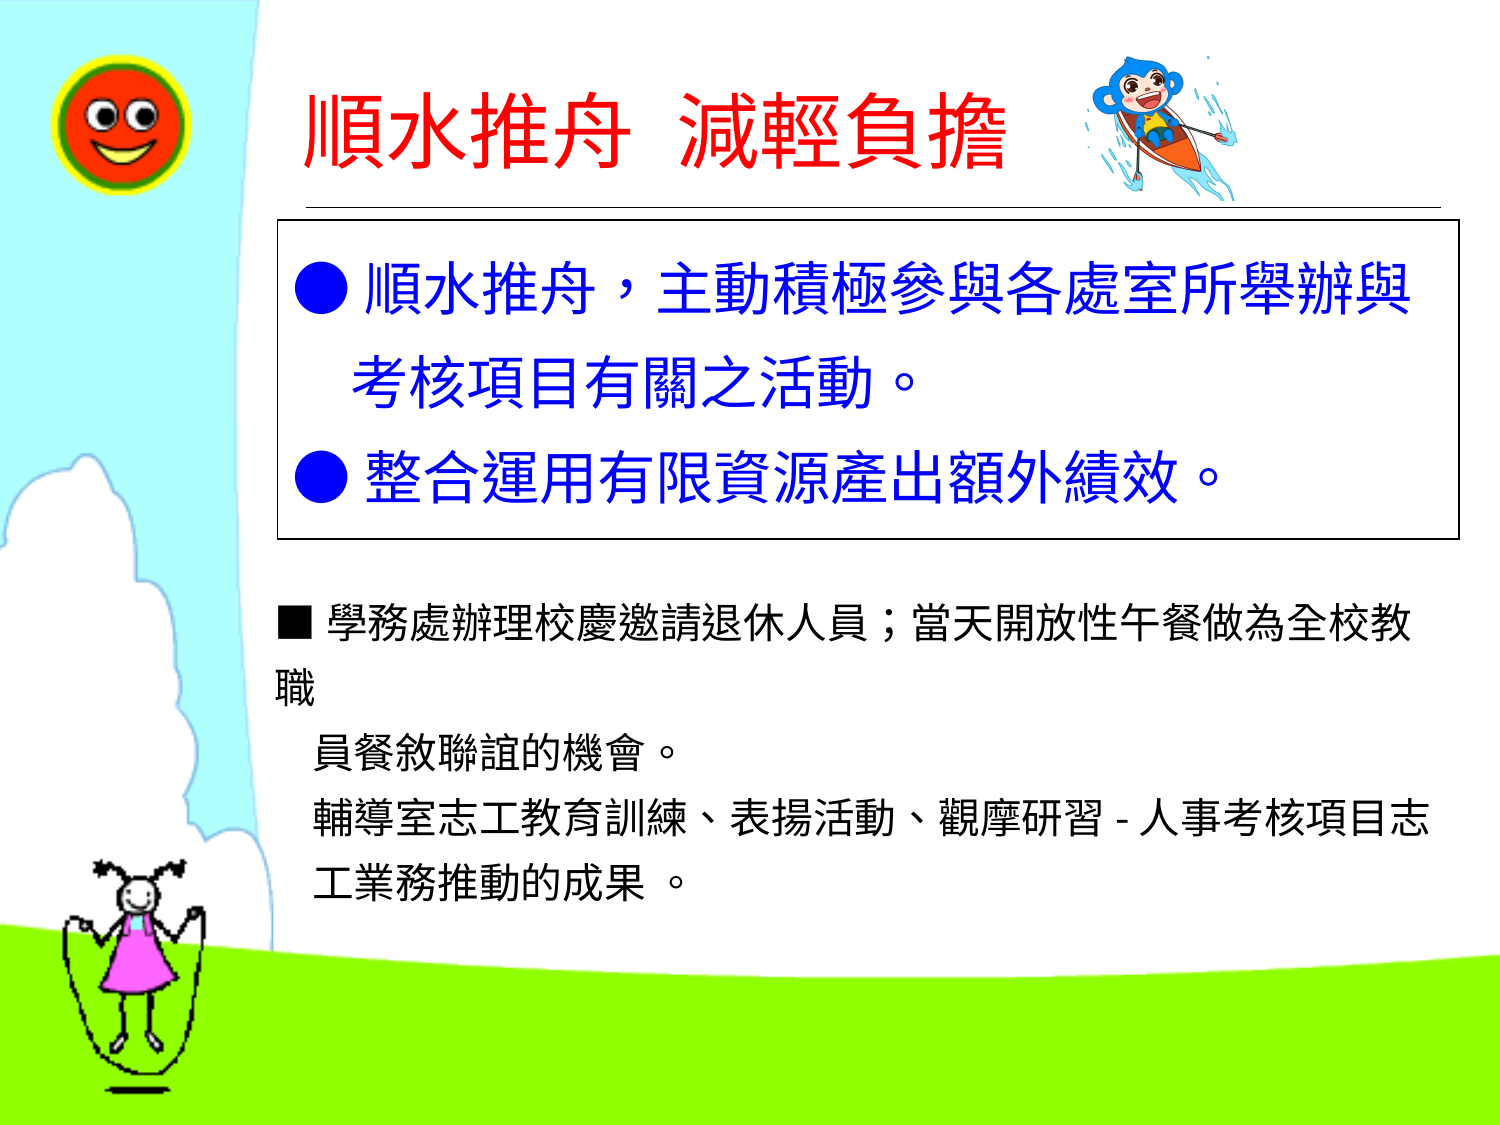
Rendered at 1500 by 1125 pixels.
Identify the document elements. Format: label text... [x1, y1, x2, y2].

text_box ■學務處辦理校慶邀請退休人員；當天開放性午餐做為全校教職 員餐敘聯誼的機會。 輔導室志工教育訓練、表揚活動、觀摩研習-人事考核項目志 工業務推動的成果 。 [259, 574, 1459, 916]
picture [0, 0, 1500, 1125]
text_box ●順水推舟，主動積極參與各處室所舉辦與 考核項目有關之活動。 ●整合運用有限資源產出額外績效。 [278, 220, 1459, 539]
text_box 順水推舟 減輕負擔 [218, 65, 1057, 194]
